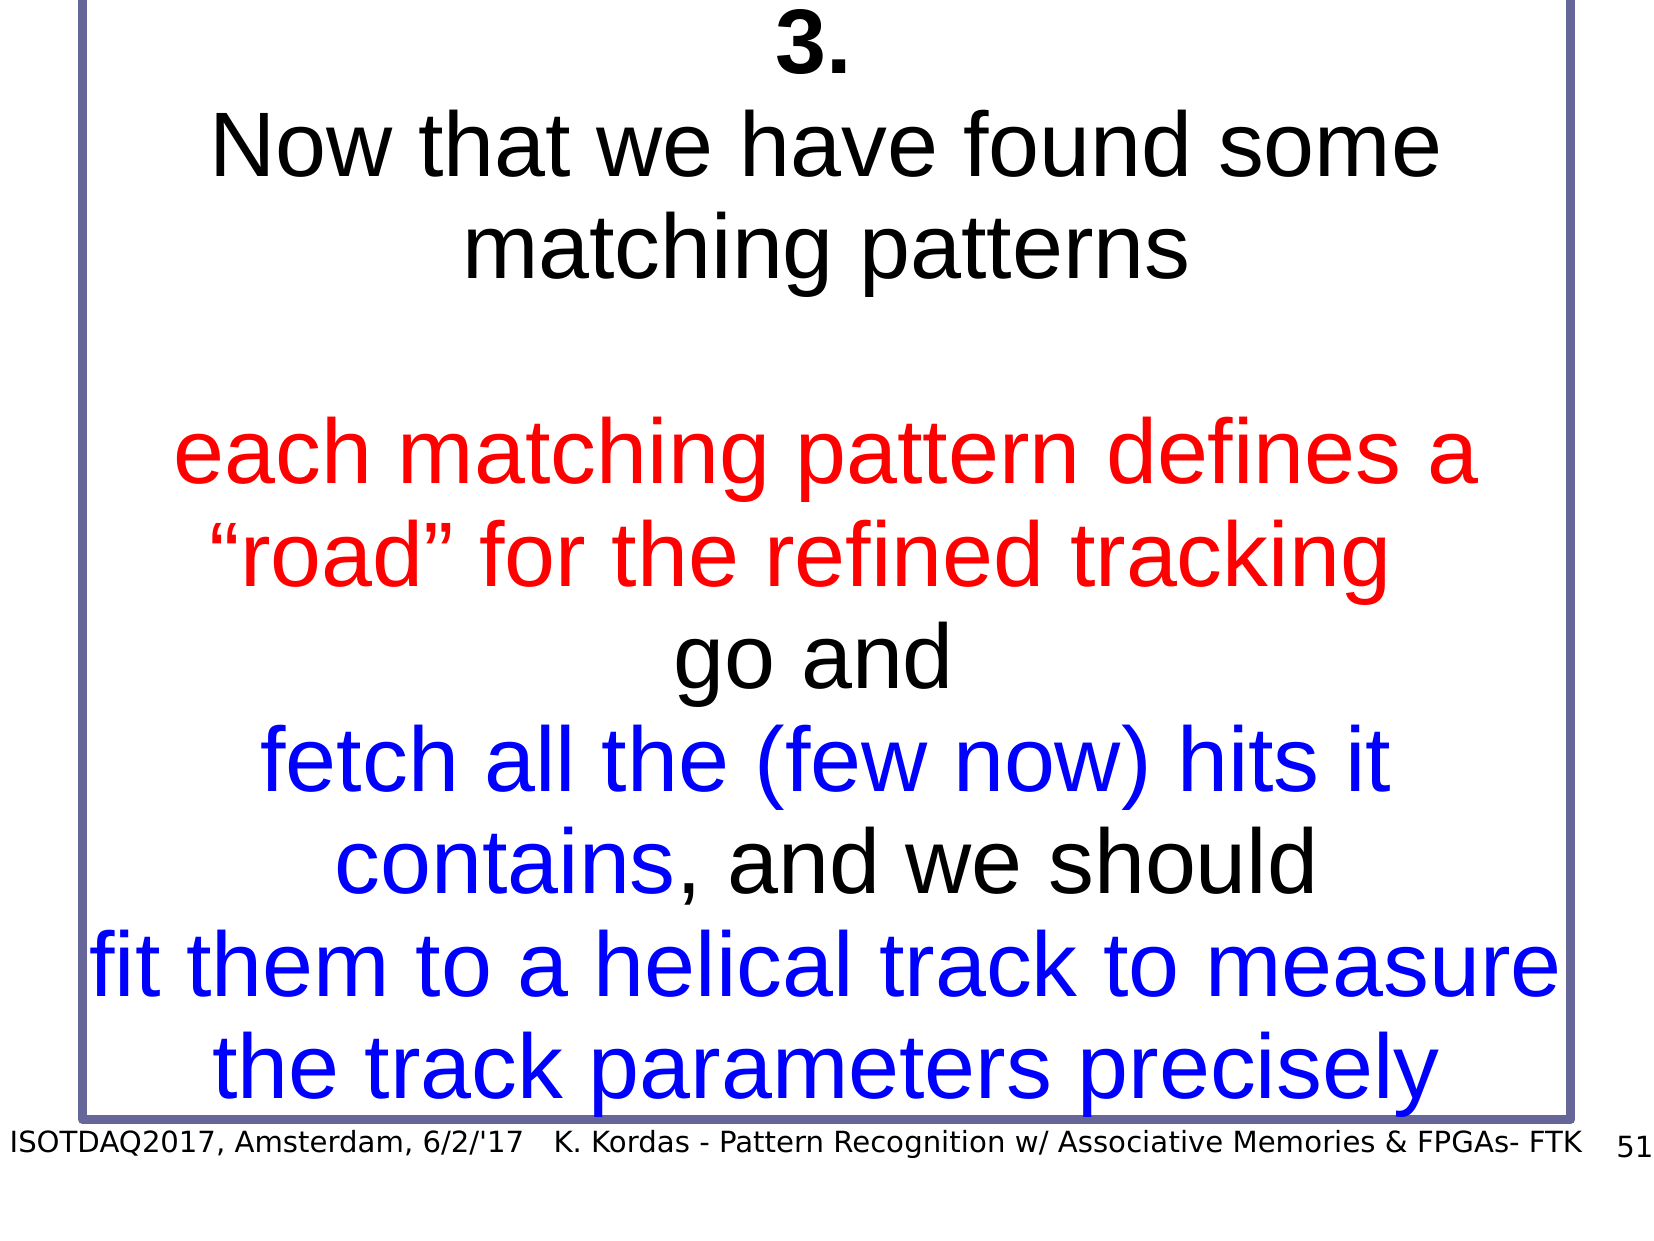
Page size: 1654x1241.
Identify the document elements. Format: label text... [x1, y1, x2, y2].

title 3. Now that we have found some matching patterns each matching pattern defines a “road” for the refined tracking go and fetch all the (few now) hits it contains, and we should fit them to a helical track to measure the track parameters precisely [82, 0, 1571, 1120]
